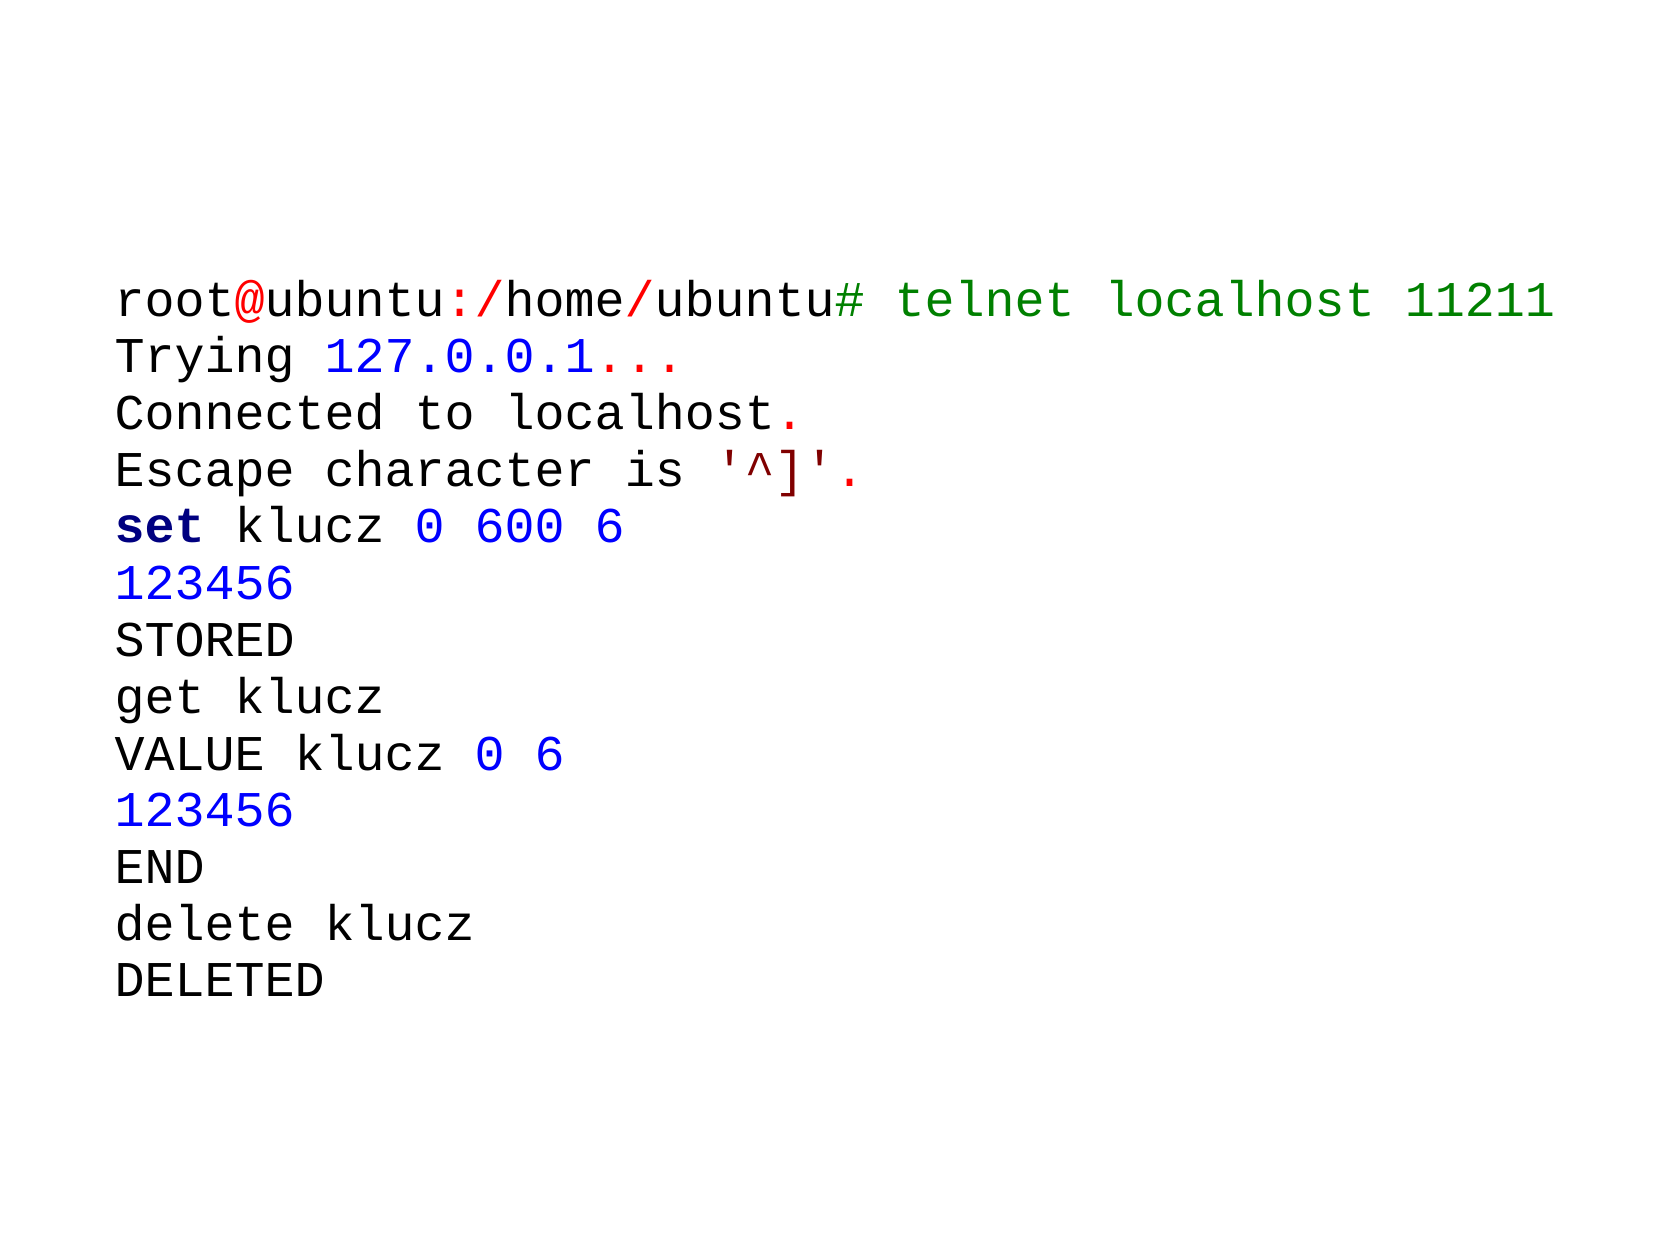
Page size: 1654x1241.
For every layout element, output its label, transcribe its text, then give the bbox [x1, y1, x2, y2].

text_box root@ubuntu:/home/ubuntu# telnet localhost 11211 Trying 127.0.0.1... Connected to localhost. Escape character is '^]'. set klucz 0 600 6 123456 STORED get klucz VALUE klucz 0 6 123456 END delete klucz DELETED [99, 266, 1570, 984]
